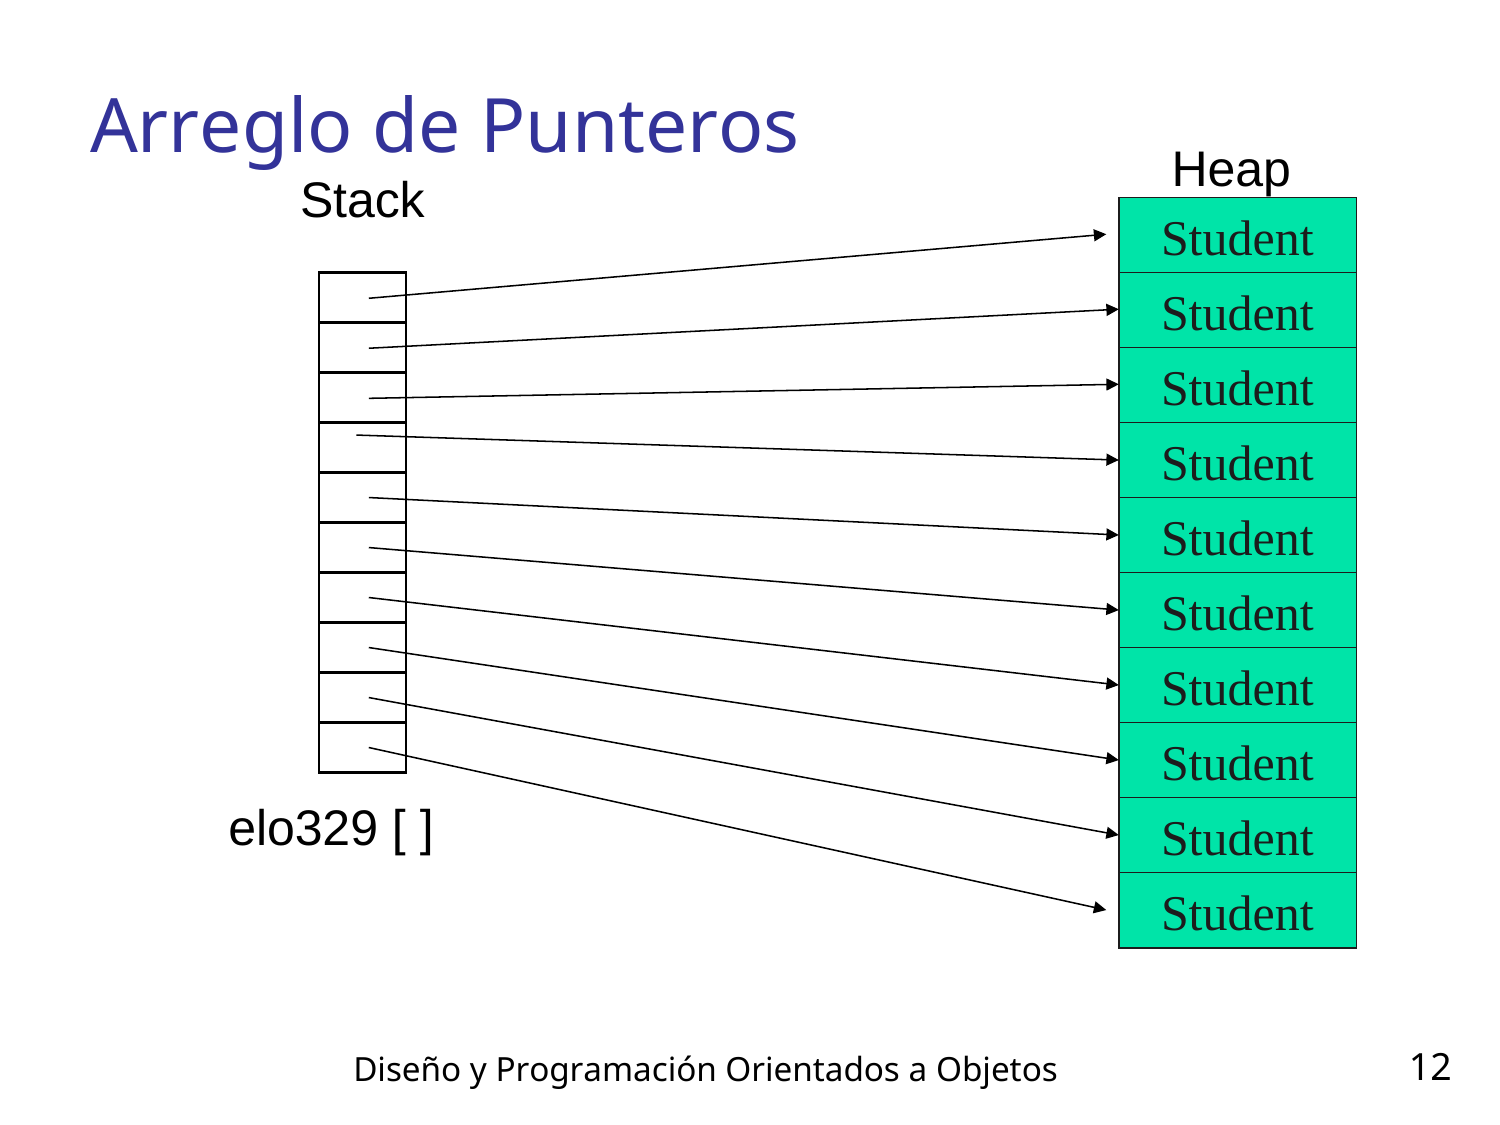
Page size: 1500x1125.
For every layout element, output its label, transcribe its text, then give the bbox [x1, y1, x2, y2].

text_box Student [1118, 497, 1357, 572]
text_box Student [1118, 872, 1357, 948]
text_box Student [1118, 647, 1357, 722]
text_box Stack [281, 182, 444, 236]
text_box Student [1118, 572, 1357, 647]
text_box Student [1118, 347, 1357, 422]
text_box Student [1118, 204, 1357, 272]
text_box Student [1118, 422, 1357, 497]
text_box Student [1118, 272, 1357, 347]
title Arreglo de Punteros [75, 19, 1466, 182]
text_box Student [1118, 722, 1357, 797]
text_box elo329 [ ] [174, 787, 488, 863]
text_box Heap [1106, 182, 1357, 204]
text_box Student [1118, 797, 1357, 872]
